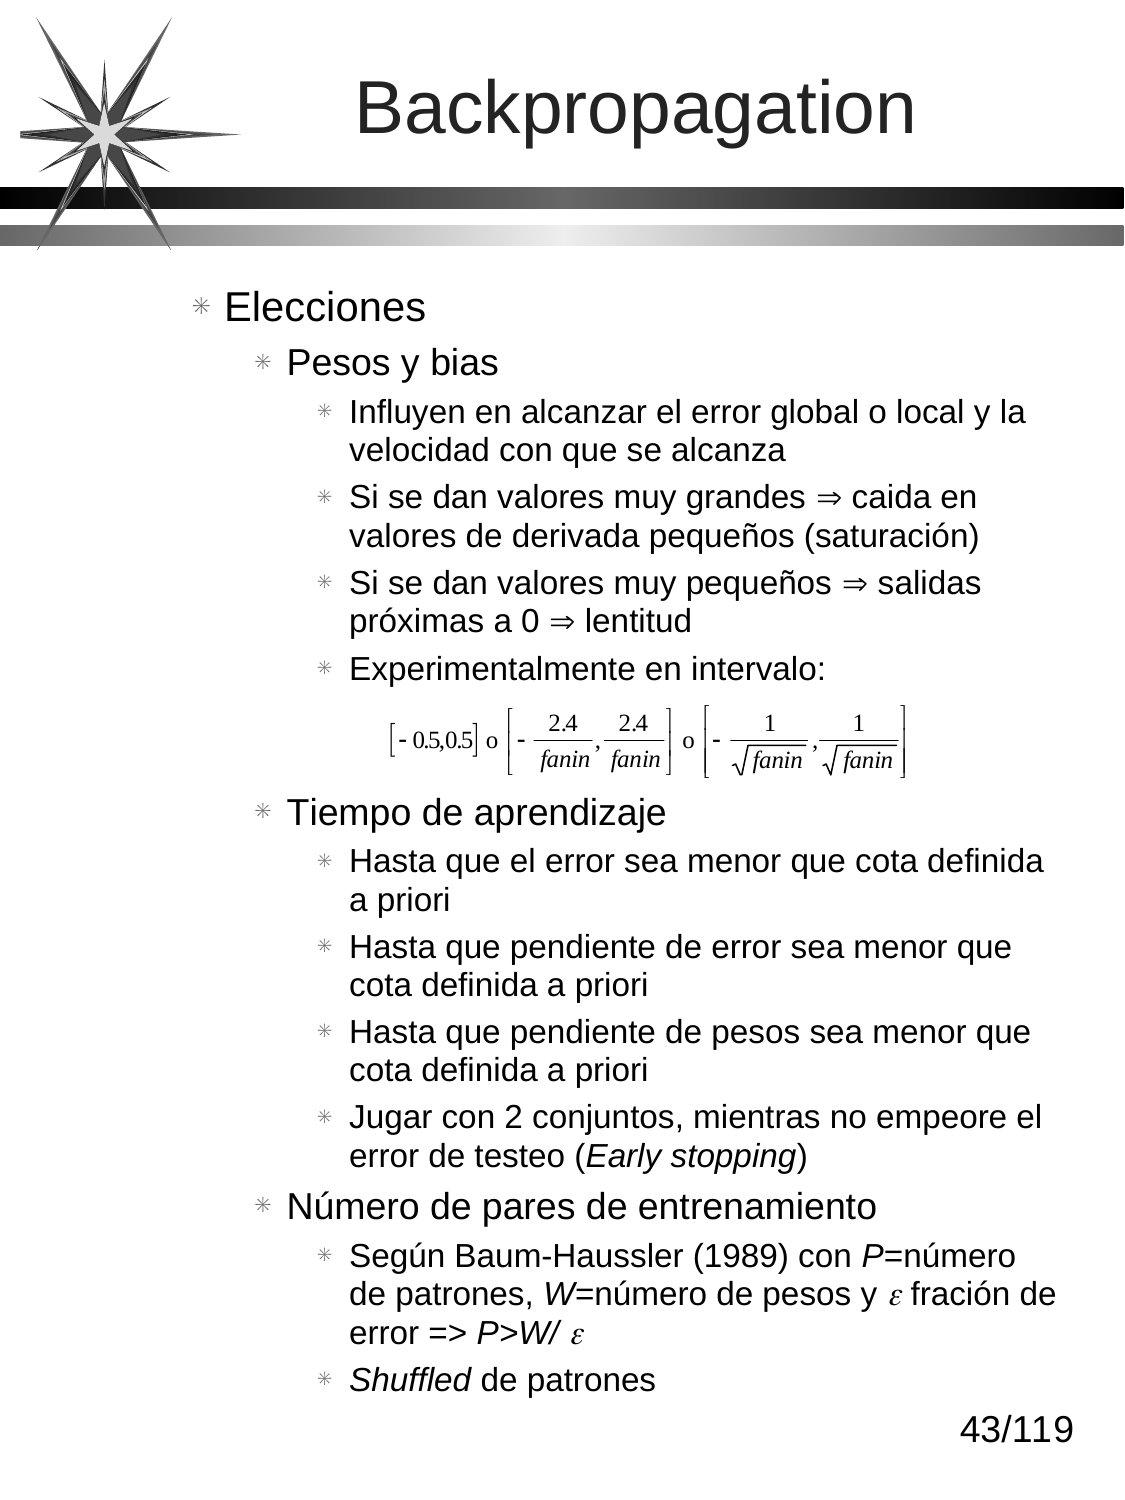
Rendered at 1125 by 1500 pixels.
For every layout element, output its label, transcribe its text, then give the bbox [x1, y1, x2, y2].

title Backpropagation [174, 50, 1097, 163]
list Elecciones Pesos y bias Influyen en alcanzar el error global o local y la velocidad con que se alcanza Si se dan valores muy grandes  caida en valores de derivada pequeños (saturación) Si se dan valores muy pequeños  salidas próximas a 0  lentitud Experimentalmente en intervalo: Tiempo de aprendizaje Hasta que el error sea menor que cota definida a priori Hasta que pendiente de error sea menor que cota definida a priori Hasta que pendiente de pesos sea menor que cota definida a priori Jugar con 2 conjuntos, mientras no empeore el error de testeo (Early stopping) Número de pares de entrenamiento Según Baum-Haussler (1989) con P=número de patrones, W=número de pesos y  fración de error => P>W/  Shuffled de patrones [37, 275, 1075, 1486]
chart [387, 700, 1095, 816]
